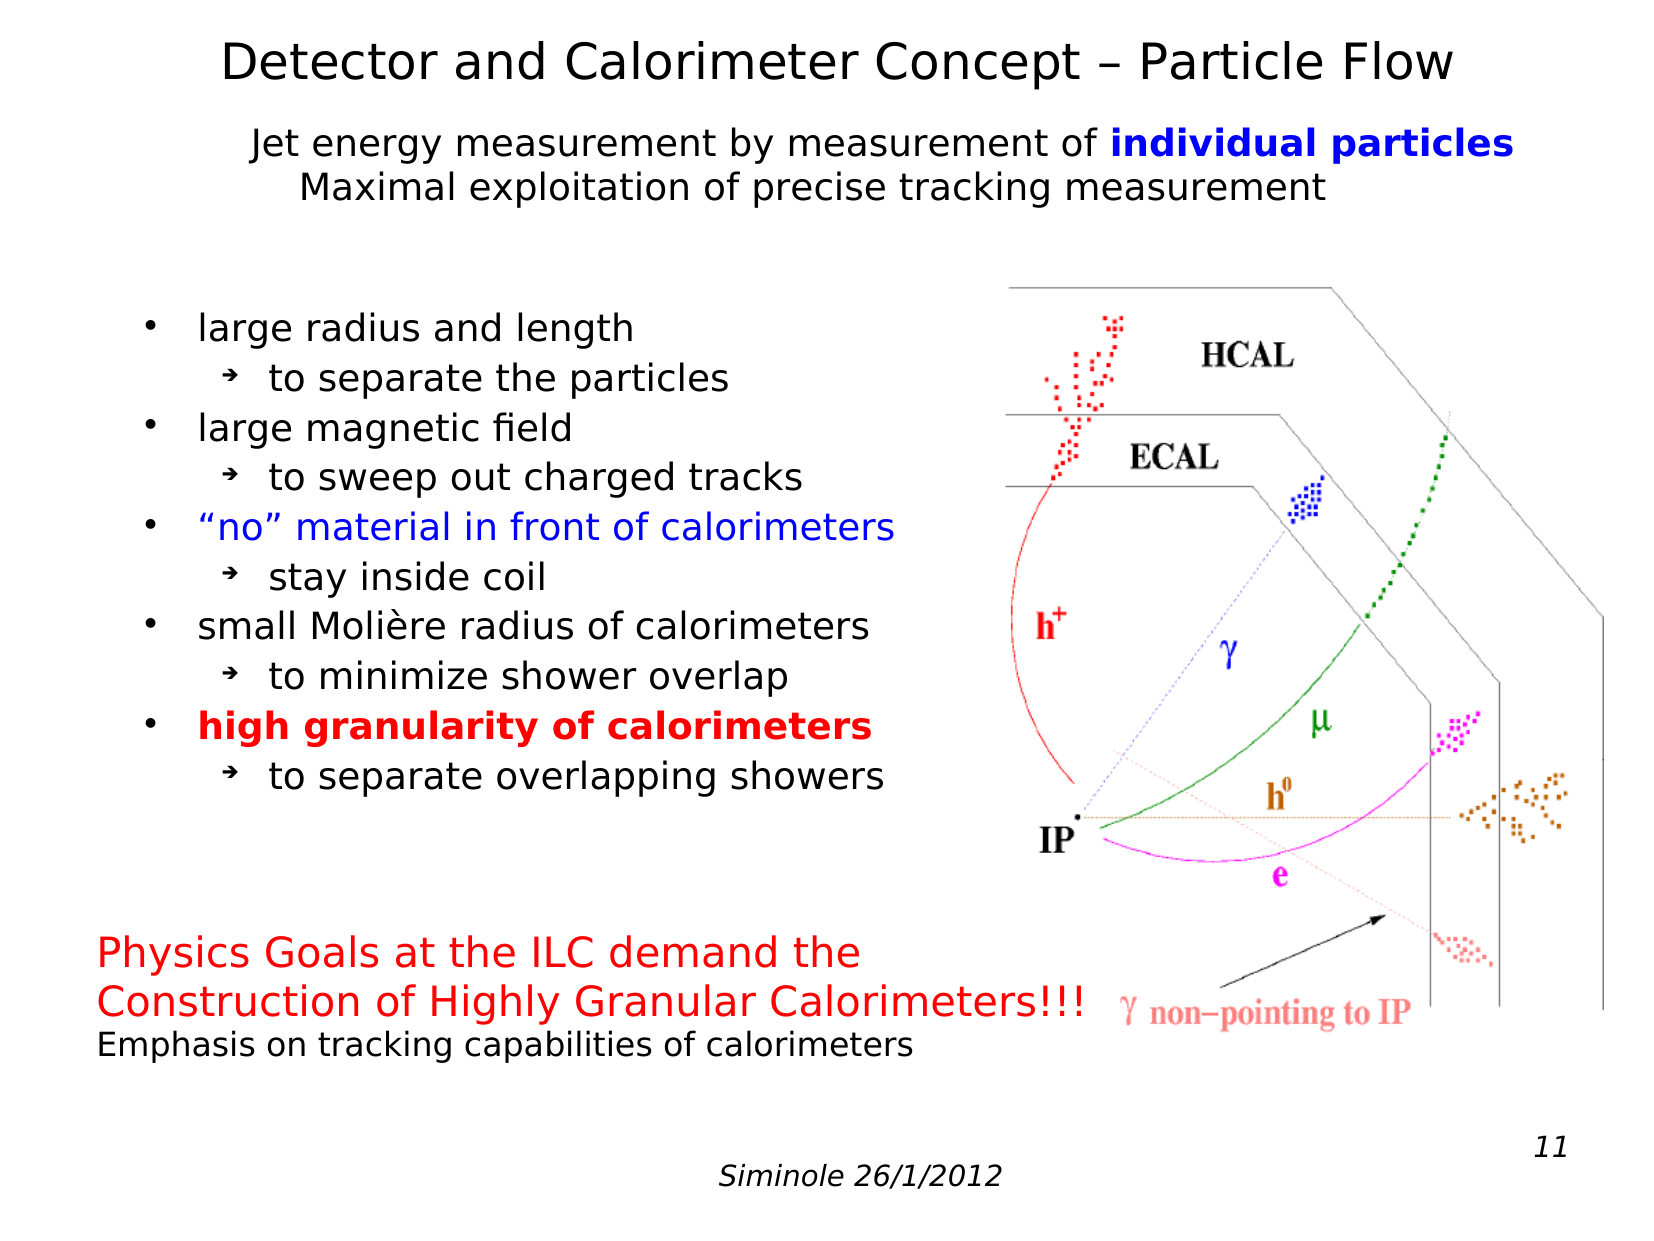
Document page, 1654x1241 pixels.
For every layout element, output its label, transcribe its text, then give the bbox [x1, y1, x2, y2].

list large radius and length to separate the particles large magnetic field to sweep out charged tracks “no” material in front of calorimeters stay inside coil small Molière radius of calorimeters to minimize shower overlap high granularity of calorimeters to separate overlapping showers [112, 224, 1152, 864]
title Detector and Calorimeter Concept – Particle Flow [135, 5, 1542, 119]
text_box Jet energy measurement by measurement of individual particles Maximal exploitation of precise tracking measurement [236, 114, 1528, 217]
text_box Physics Goals at the ILC demand the Construction of Highly Granular Calorimeters!!! Emphasis on tracking capabilities of calorimeters [81, 921, 1102, 1073]
picture [1003, 268, 1604, 1042]
